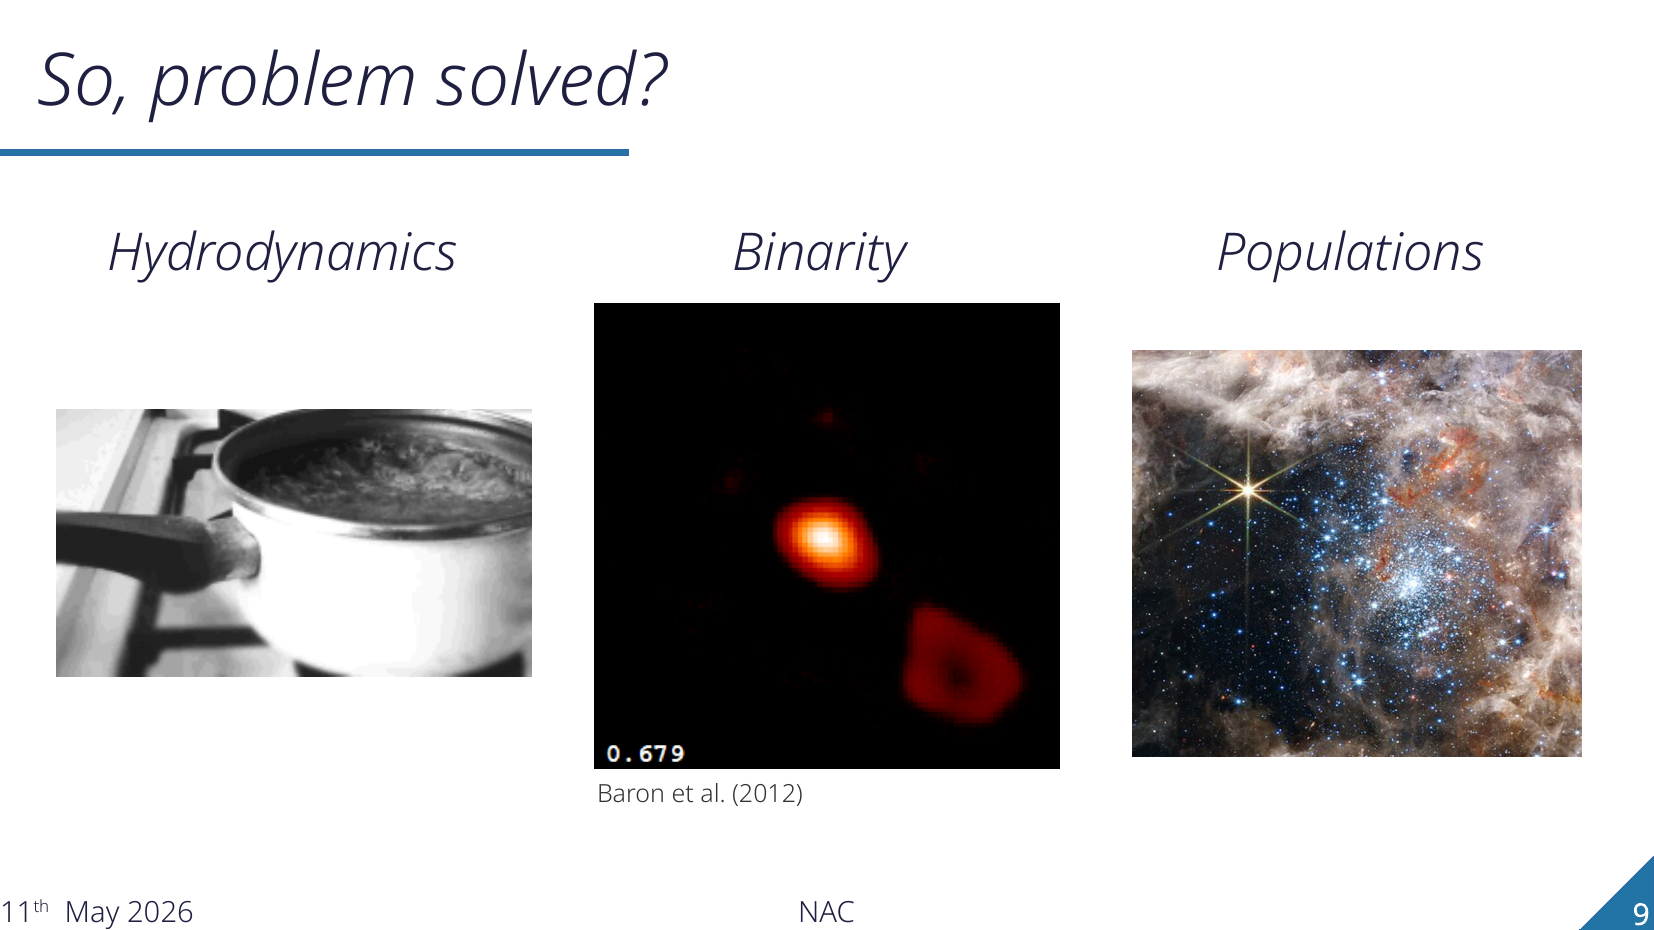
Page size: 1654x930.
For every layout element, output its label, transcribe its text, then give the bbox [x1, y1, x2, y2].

title So, problem solved? [37, 0, 1612, 156]
picture [1132, 350, 1582, 757]
title Hydrodynamics [107, 208, 476, 292]
title Populations [1215, 208, 1584, 292]
picture [56, 409, 532, 677]
title Binarity [732, 208, 1101, 292]
text_box Baron et al. (2012) [582, 768, 1439, 852]
picture [594, 303, 1060, 769]
